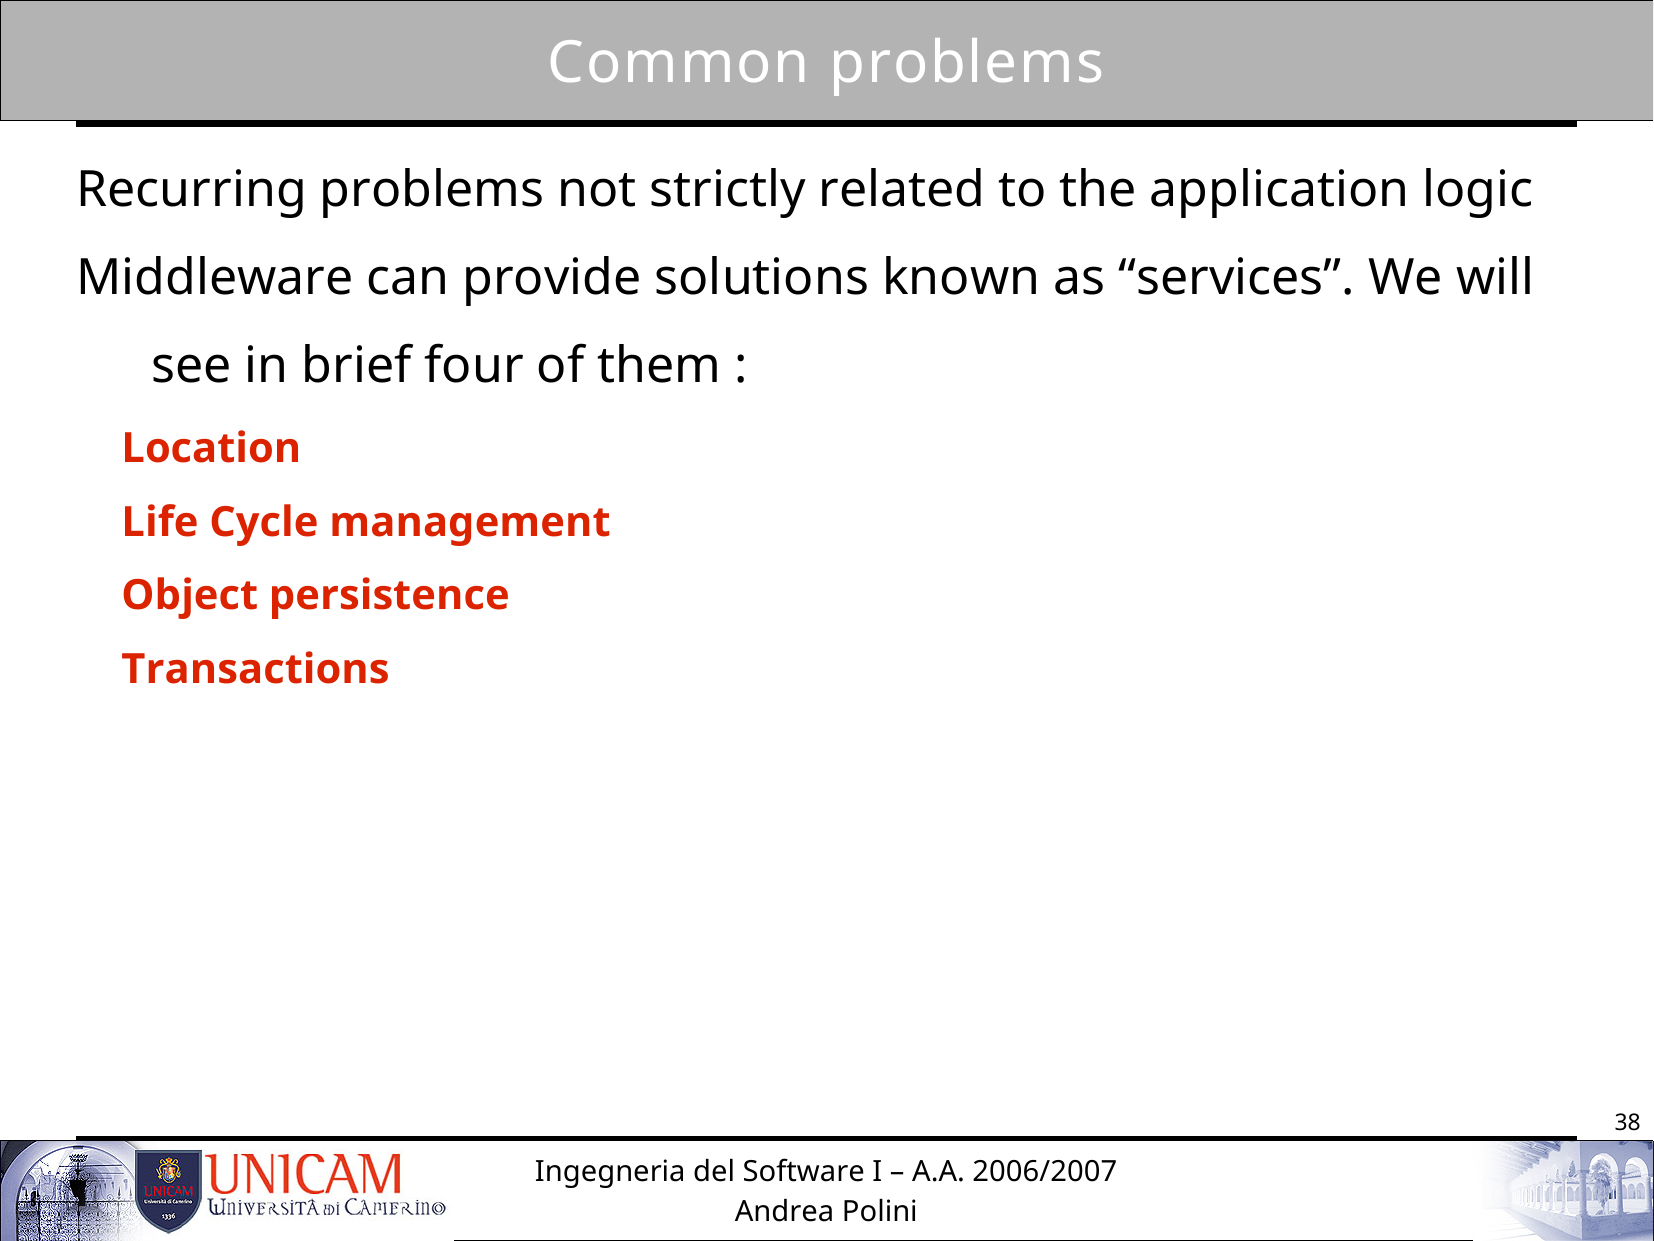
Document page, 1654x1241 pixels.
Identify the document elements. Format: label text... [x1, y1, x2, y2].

picture [1473, 1141, 1654, 1241]
picture [0, 1141, 454, 1241]
list Recurring problems not strictly related to the application logic Middleware can provide solutions known as “services”. We will see in brief four of them : Location Life Cycle management Object persistence Transactions [76, 152, 1577, 671]
title Common problems [0, 0, 1653, 121]
